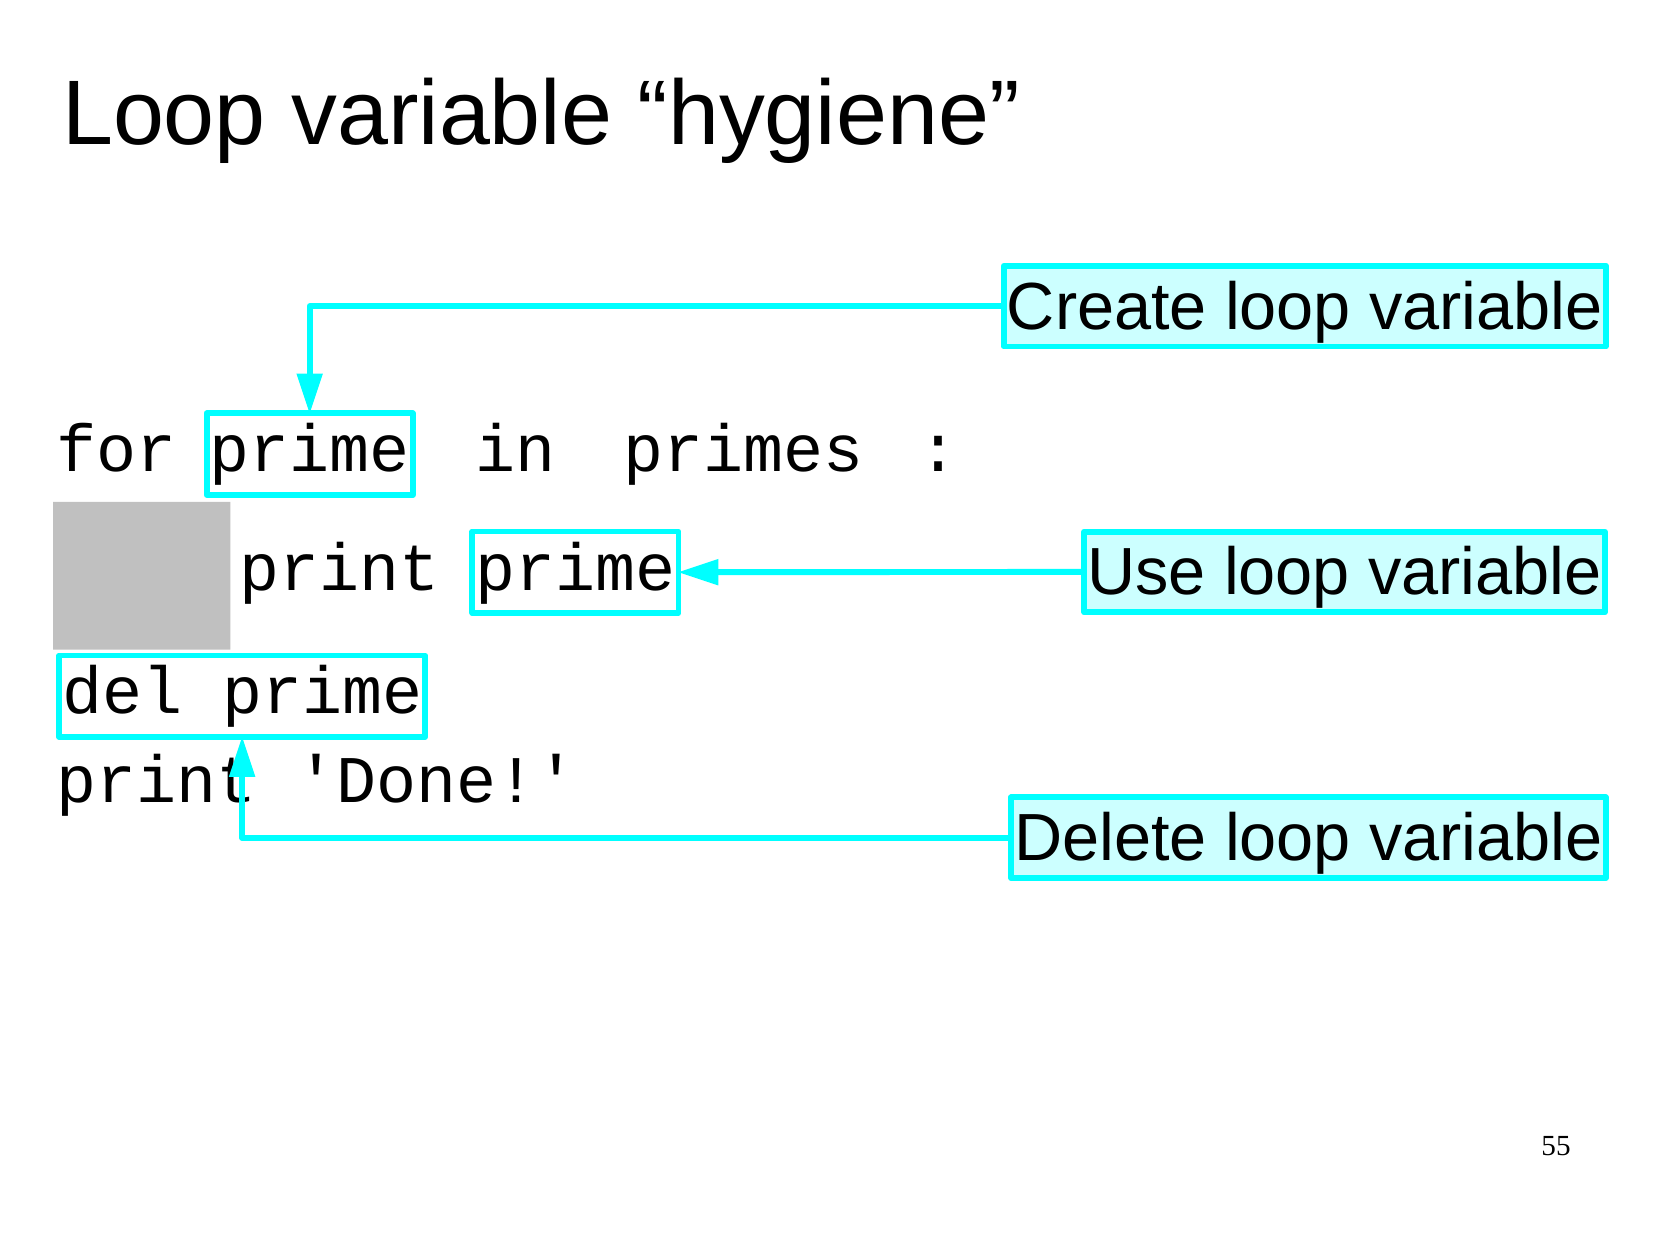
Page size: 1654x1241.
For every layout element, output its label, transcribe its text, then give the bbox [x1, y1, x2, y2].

text_box primes [620, 413, 867, 495]
text_box prime [206, 413, 413, 495]
text_box Loop variable “hygiene” [59, 59, 1025, 168]
text_box print 'Done!' [245, 744, 580, 826]
text_box in [472, 413, 559, 495]
text_box prime [472, 531, 679, 613]
text_box [53, 501, 231, 650]
text_box for [53, 413, 180, 495]
text_box print 'Done!' [53, 744, 239, 826]
text_box : [915, 413, 962, 495]
text_box Delete loop variable [1011, 797, 1606, 879]
text_box del prime [59, 655, 426, 738]
text_box Create loop variable [1003, 265, 1606, 347]
text_box print [236, 531, 443, 613]
text_box Use loop variable [1084, 531, 1605, 613]
